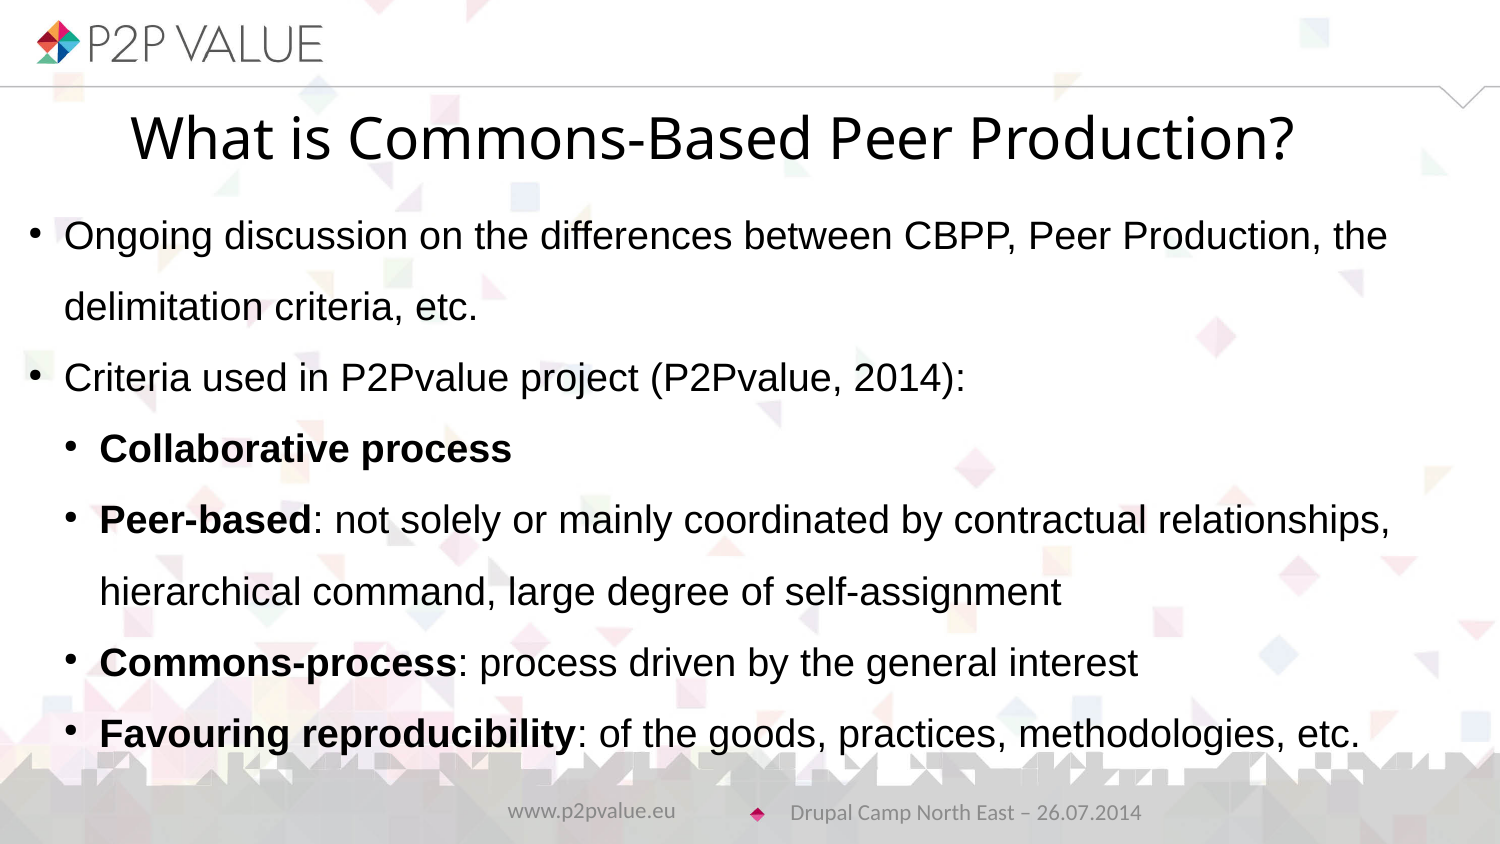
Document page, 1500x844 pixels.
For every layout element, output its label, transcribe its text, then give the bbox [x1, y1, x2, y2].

subtitle Ongoing discussion on the differences between CBPP, Peer Production, the delimitation criteria, etc. Criteria used in P2Pvalue project (P2Pvalue, 2014): Collaborative process Peer-based: not solely or mainly coordinated by contractual relationships, hierarchical command, large degree of self-assignment Commons-process: process driven by the general interest Favouring reproducibility: of the goods, practices, methodologies, etc. [15, 180, 1496, 844]
text_box Drupal Camp North East – 26.07.2014 [777, 788, 1470, 834]
title What is Commons-Based Peer Production? [60, 92, 1366, 180]
text_box www.p2pvalue.eu [501, 789, 720, 829]
picture [0, 0, 1500, 844]
